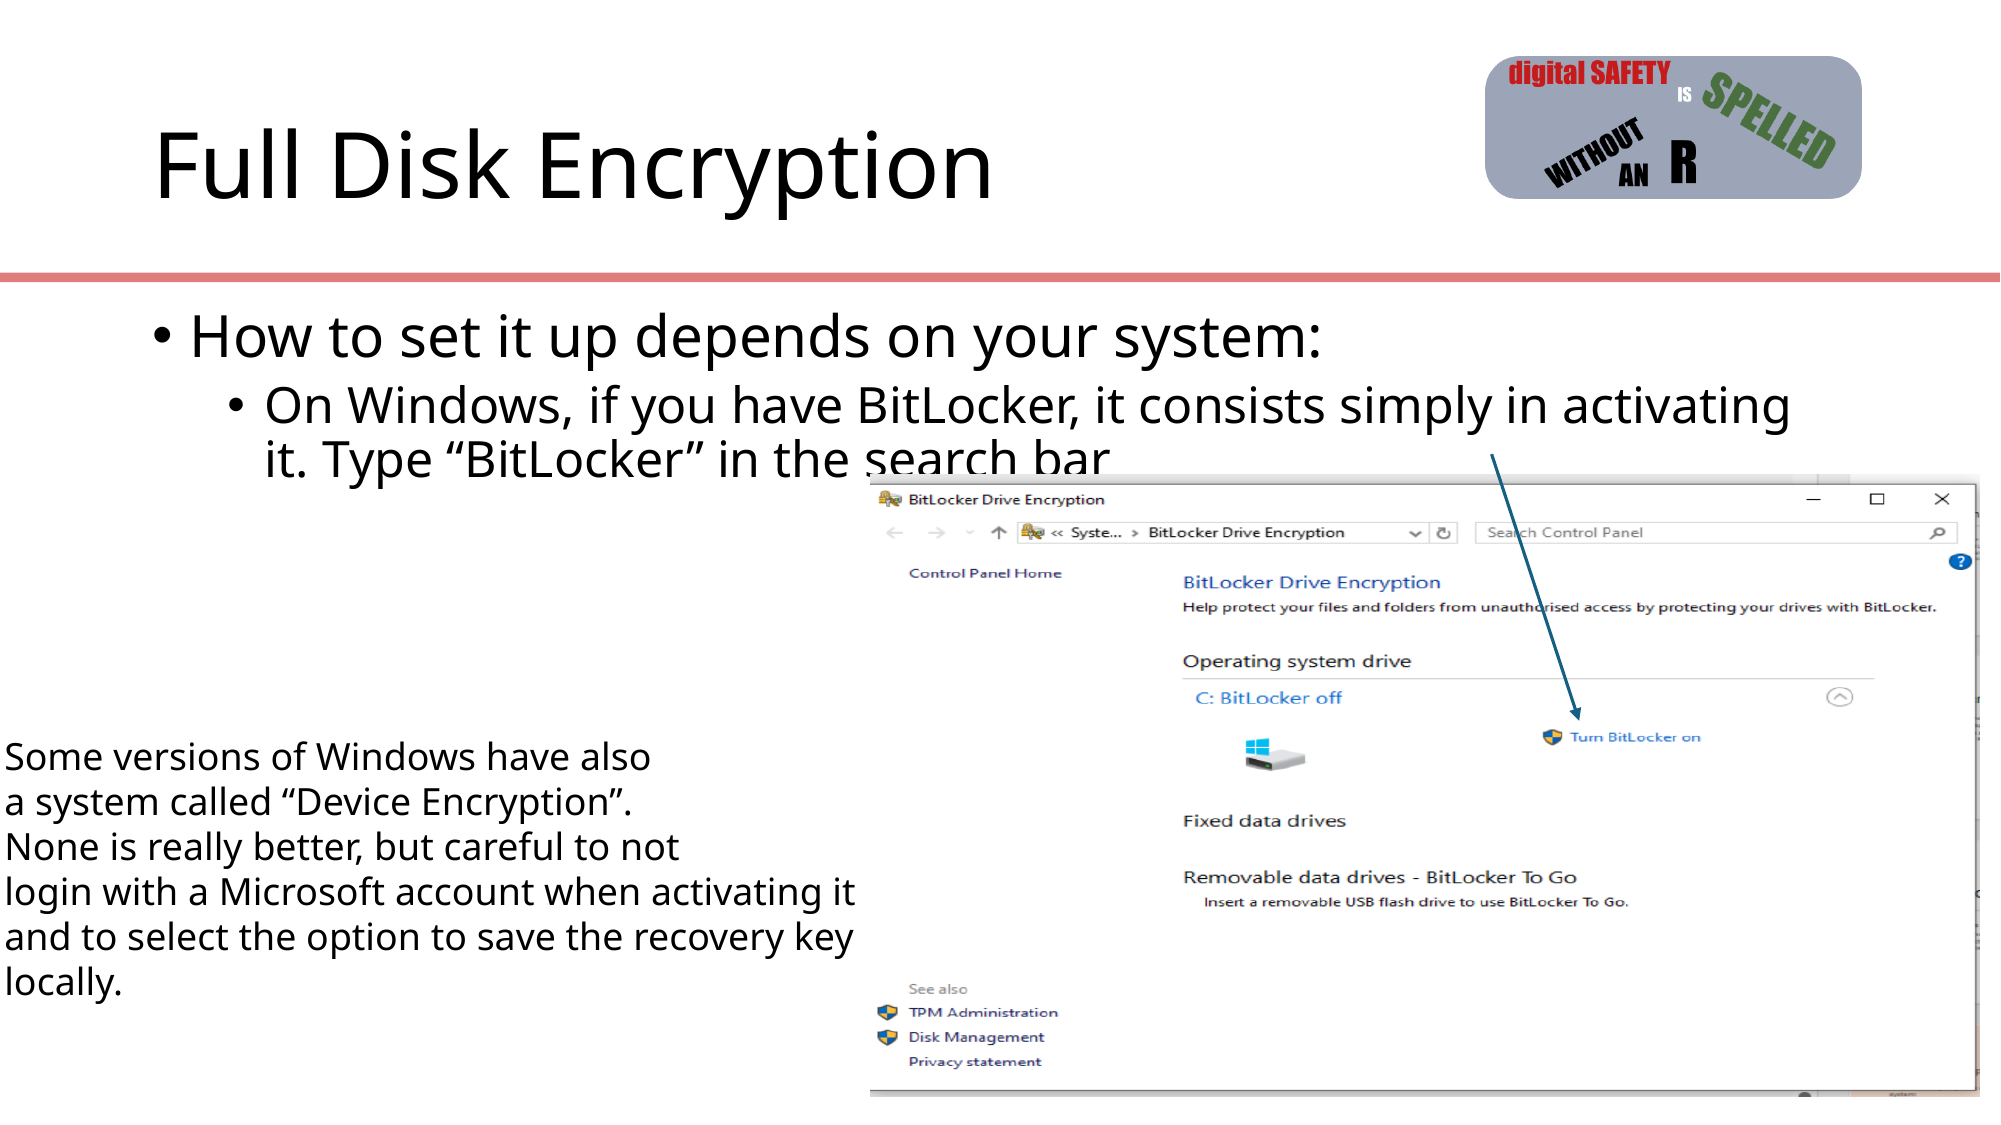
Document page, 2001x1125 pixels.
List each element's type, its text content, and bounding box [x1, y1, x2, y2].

text_box Some versions of Windows have also a system called “Device Encryption”. None is really better, but careful to not login with a Microsoft account when activating it and to select the option to save the recovery key locally. [0, 725, 872, 1011]
list How to set it up depends on your system: On Windows, if you have BitLocker, it consists simply in activating it. Type “BitLocker” in the search bar [137, 299, 1863, 725]
title Full Disk Encryption [137, 59, 1863, 278]
picture [870, 474, 1980, 1097]
